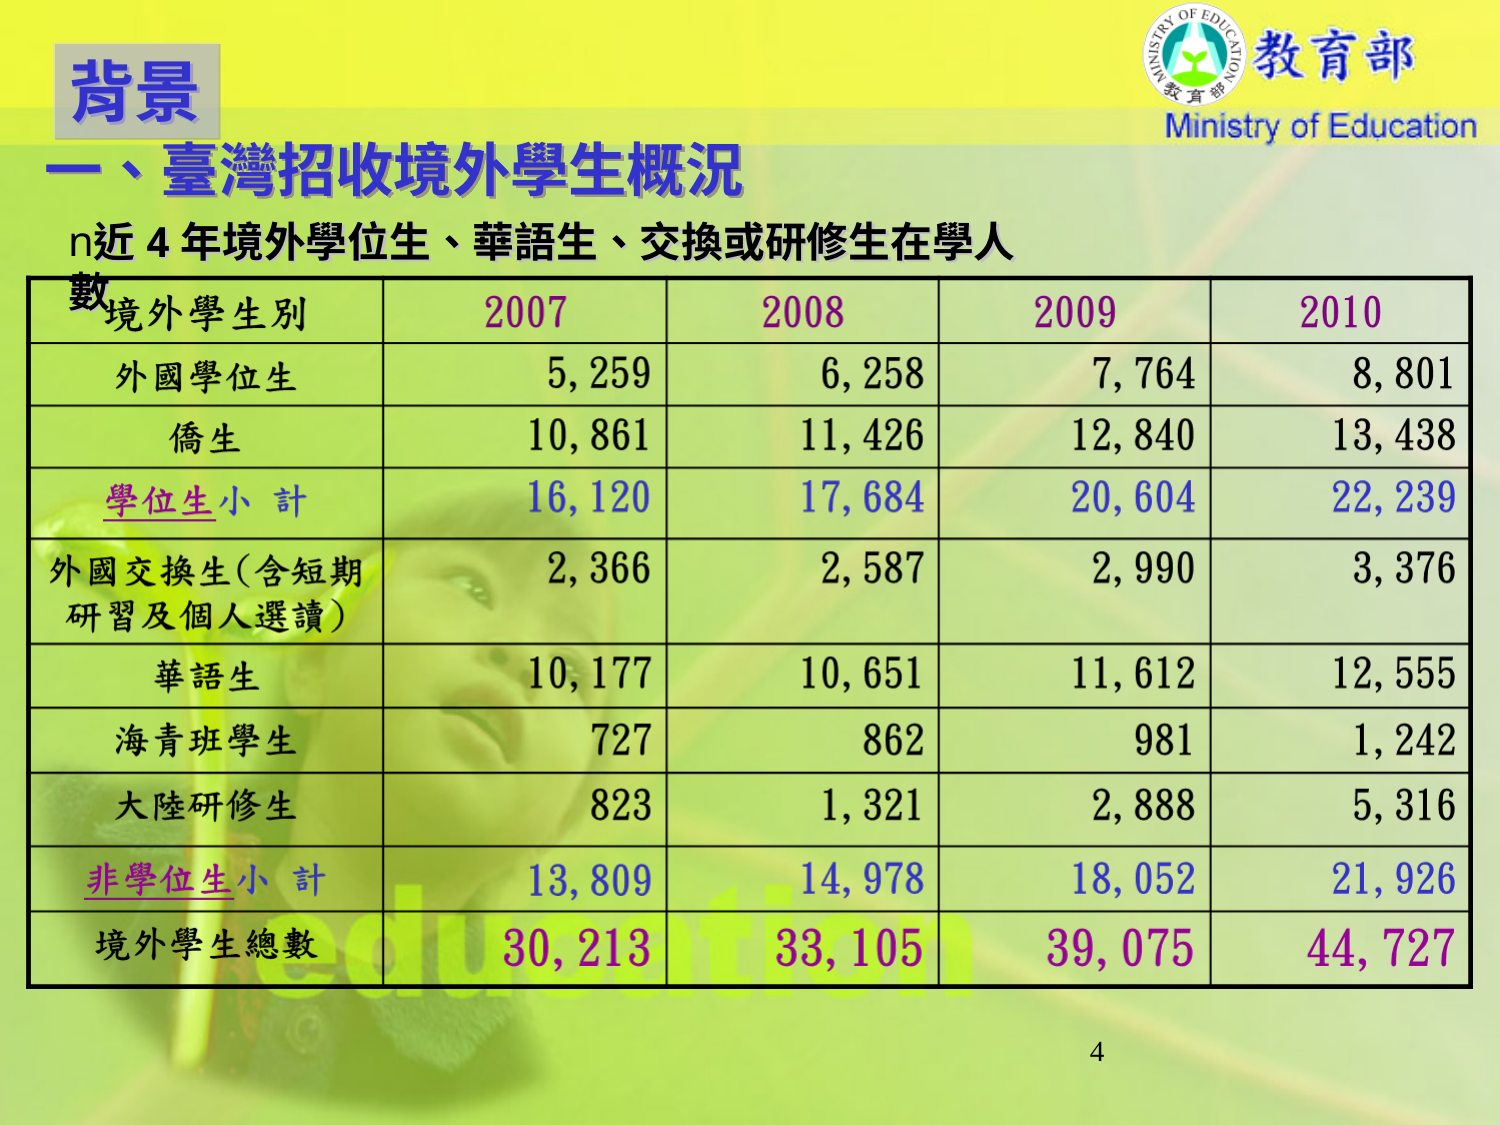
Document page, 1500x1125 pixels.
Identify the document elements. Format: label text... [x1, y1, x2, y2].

text_box 一、臺灣招收境外學生概況 [29, 125, 857, 211]
text_box 背景 [53, 42, 219, 138]
text_box [1074, 1025, 1388, 1101]
text_box 近4年境外學位生、華語生、交換或研修生在學人數 [53, 208, 1070, 274]
picture [22, 274, 1486, 1010]
